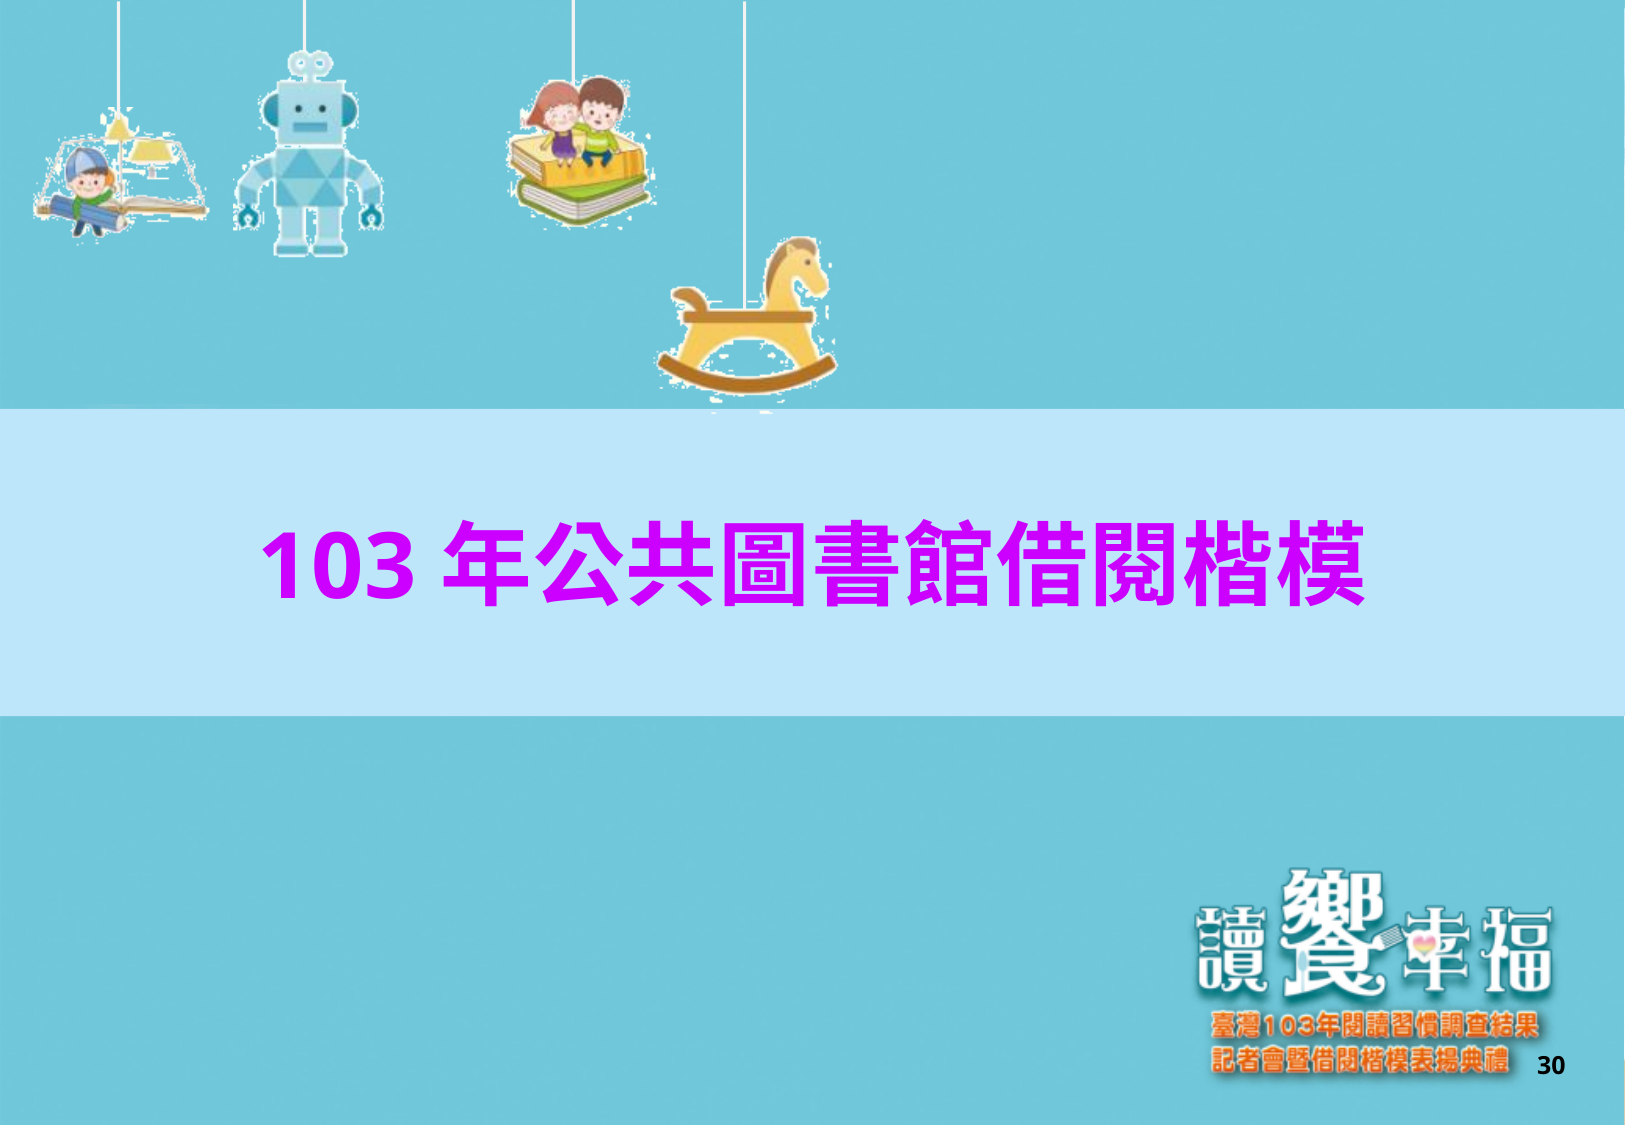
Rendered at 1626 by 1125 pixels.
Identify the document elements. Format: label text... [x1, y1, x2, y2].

text_box 103年公共圖書館借閱楷模 [242, 499, 1383, 625]
picture [0, 717, 1625, 1125]
text_box [0, 408, 1625, 717]
slide_number <編號> [1201, 1042, 1581, 1103]
picture [0, 0, 1625, 433]
